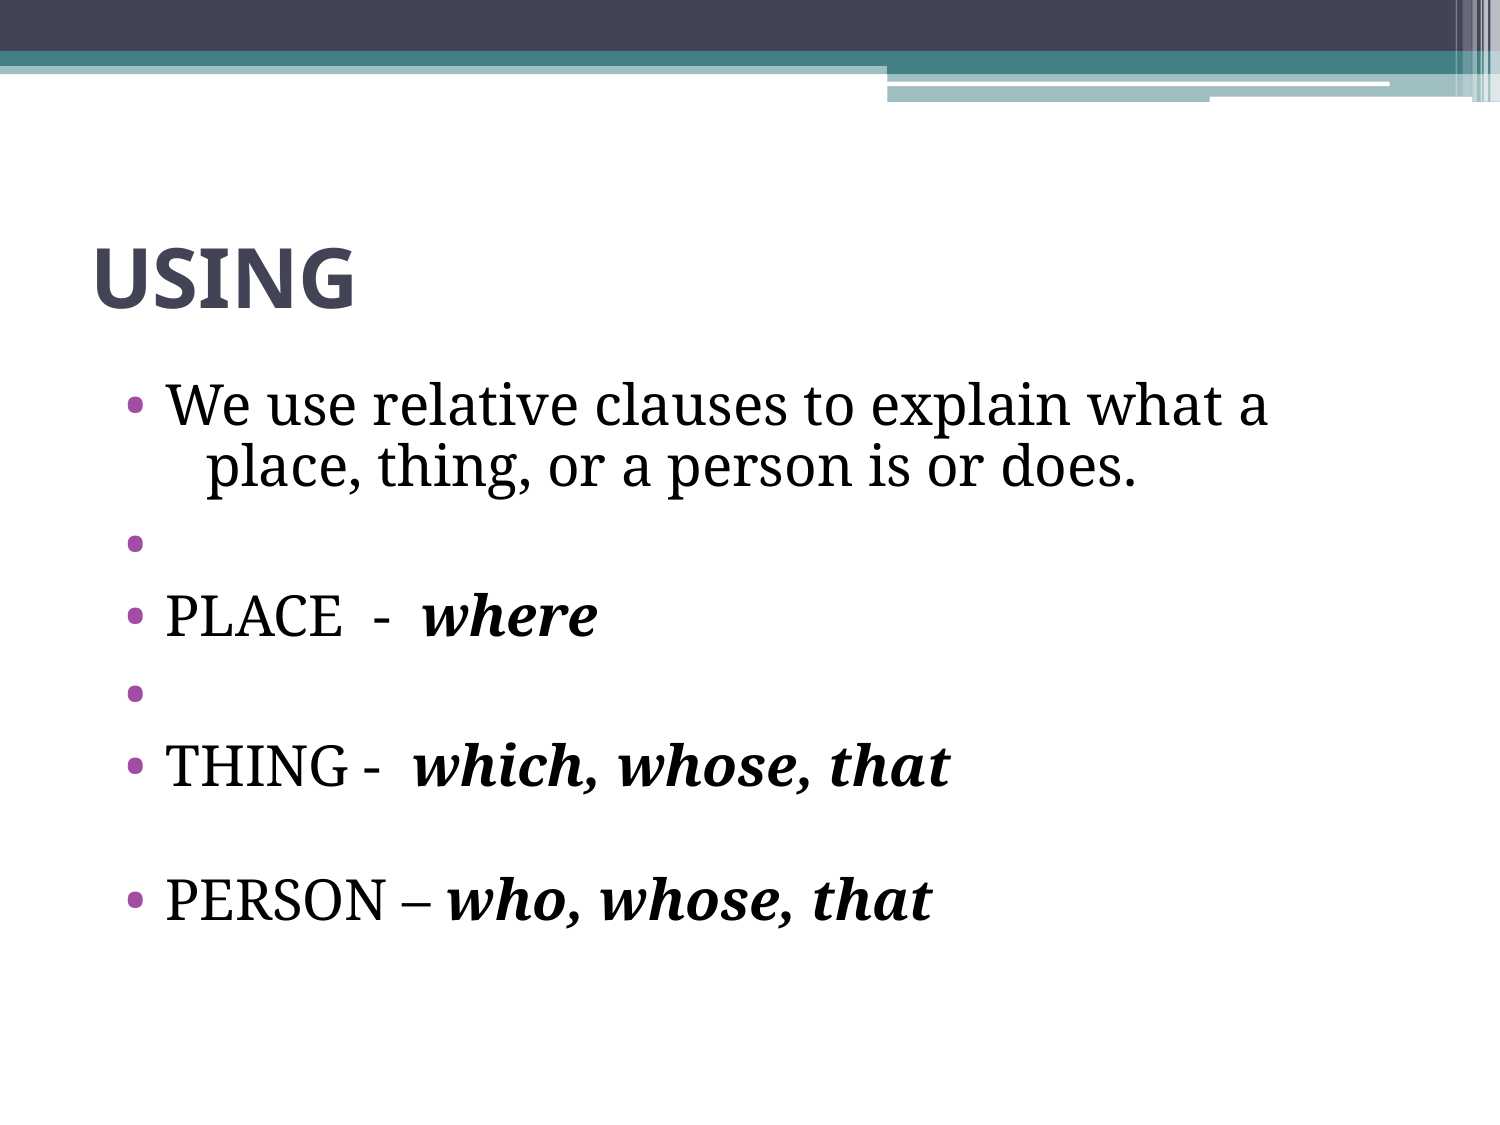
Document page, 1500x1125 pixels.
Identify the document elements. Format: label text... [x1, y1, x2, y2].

title USING [75, 187, 1426, 363]
list We use relative clauses to explain what a place, thing, or a person is or does. PLACE - where THING - which, whose, that PERSON – who, whose, that [75, 368, 1426, 1079]
